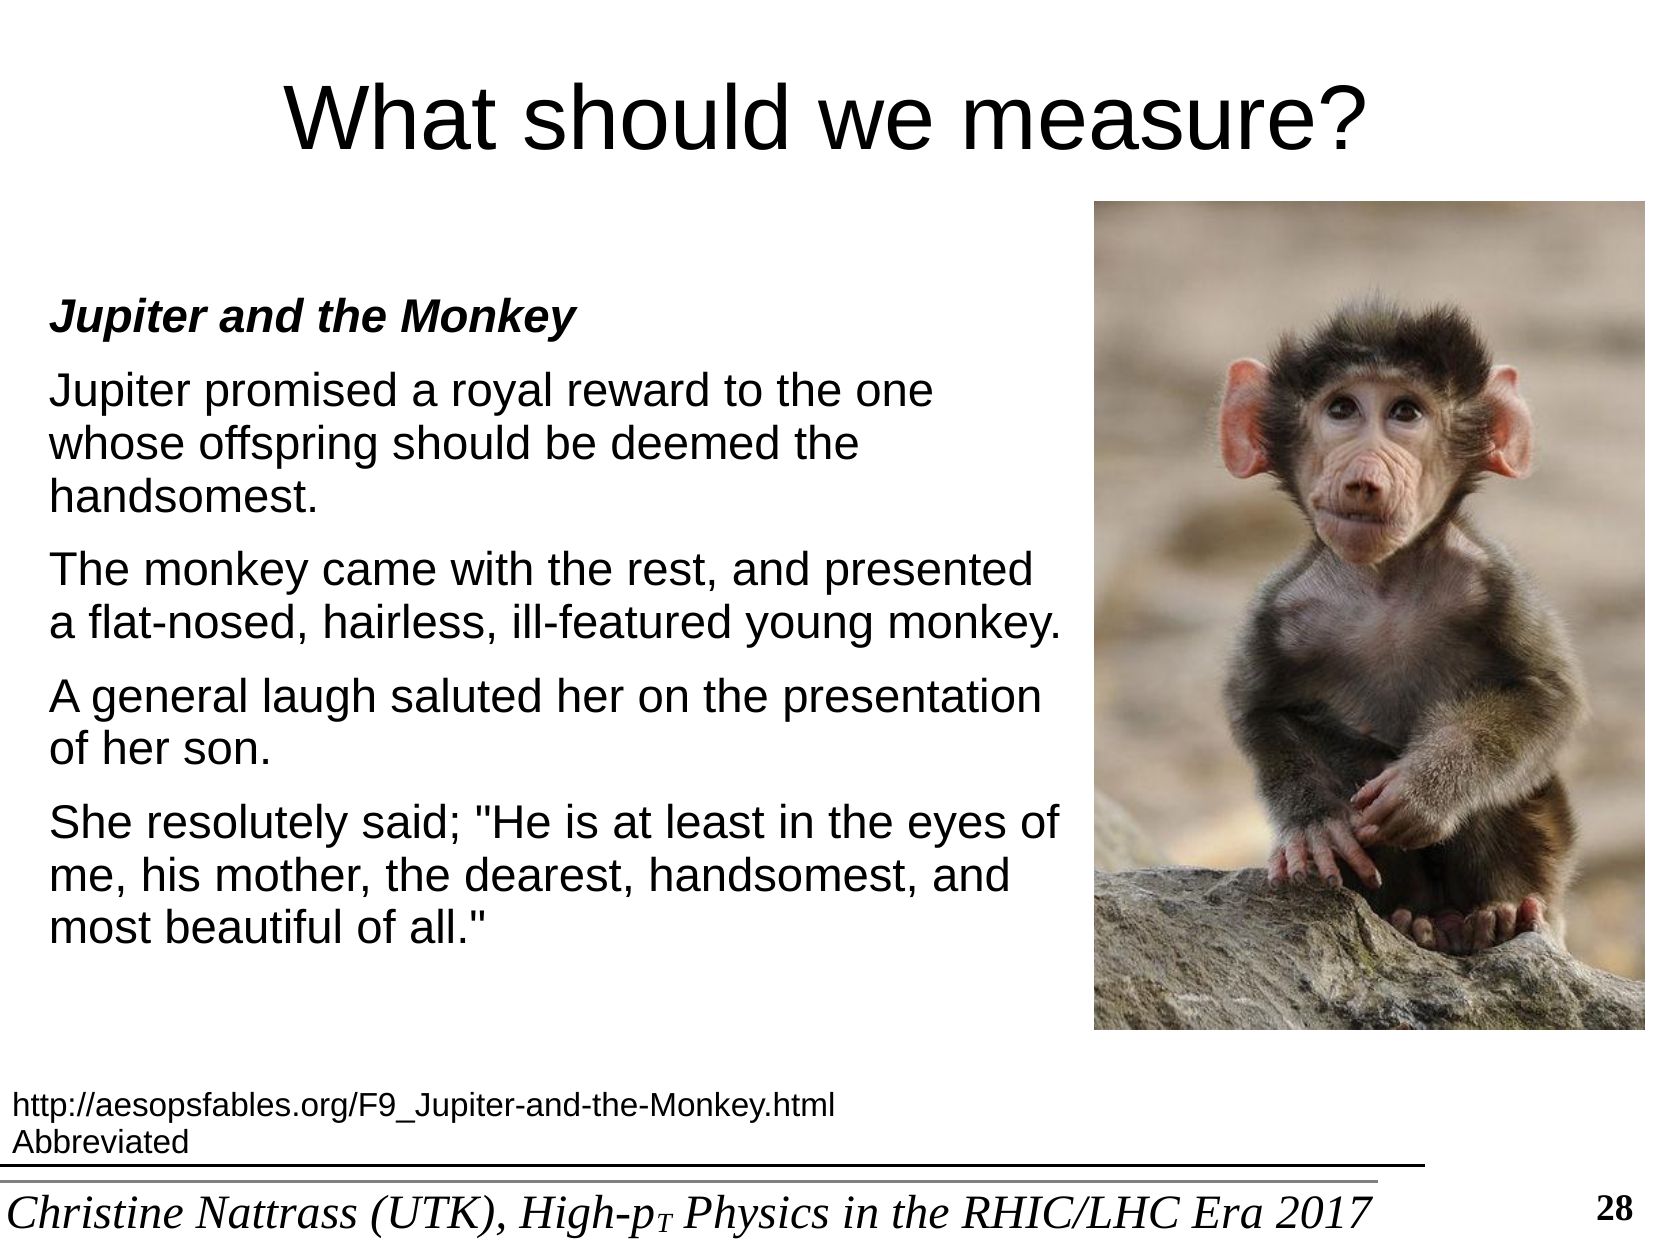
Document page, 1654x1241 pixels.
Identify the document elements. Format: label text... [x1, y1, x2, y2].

list Jupiter and the Monkey Jupiter promised a royal reward to the one whose offspring should be deemed the handsomest. The monkey came with the rest, and presented a flat-nosed, hairless, ill-featured young monkey. A general laugh saluted her on the presentation of her son. She resolutely said; "He is at least in the eyes of me, his mother, the dearest, handsomest, and most beautiful of all." [49, 290, 1075, 1010]
text_box http://aesopsfables.org/F9_Jupiter-and-the-Monkey.html Abbreviated [12, 1086, 1622, 1241]
picture [1094, 201, 1645, 1030]
title What should we measure? [82, 13, 1571, 222]
